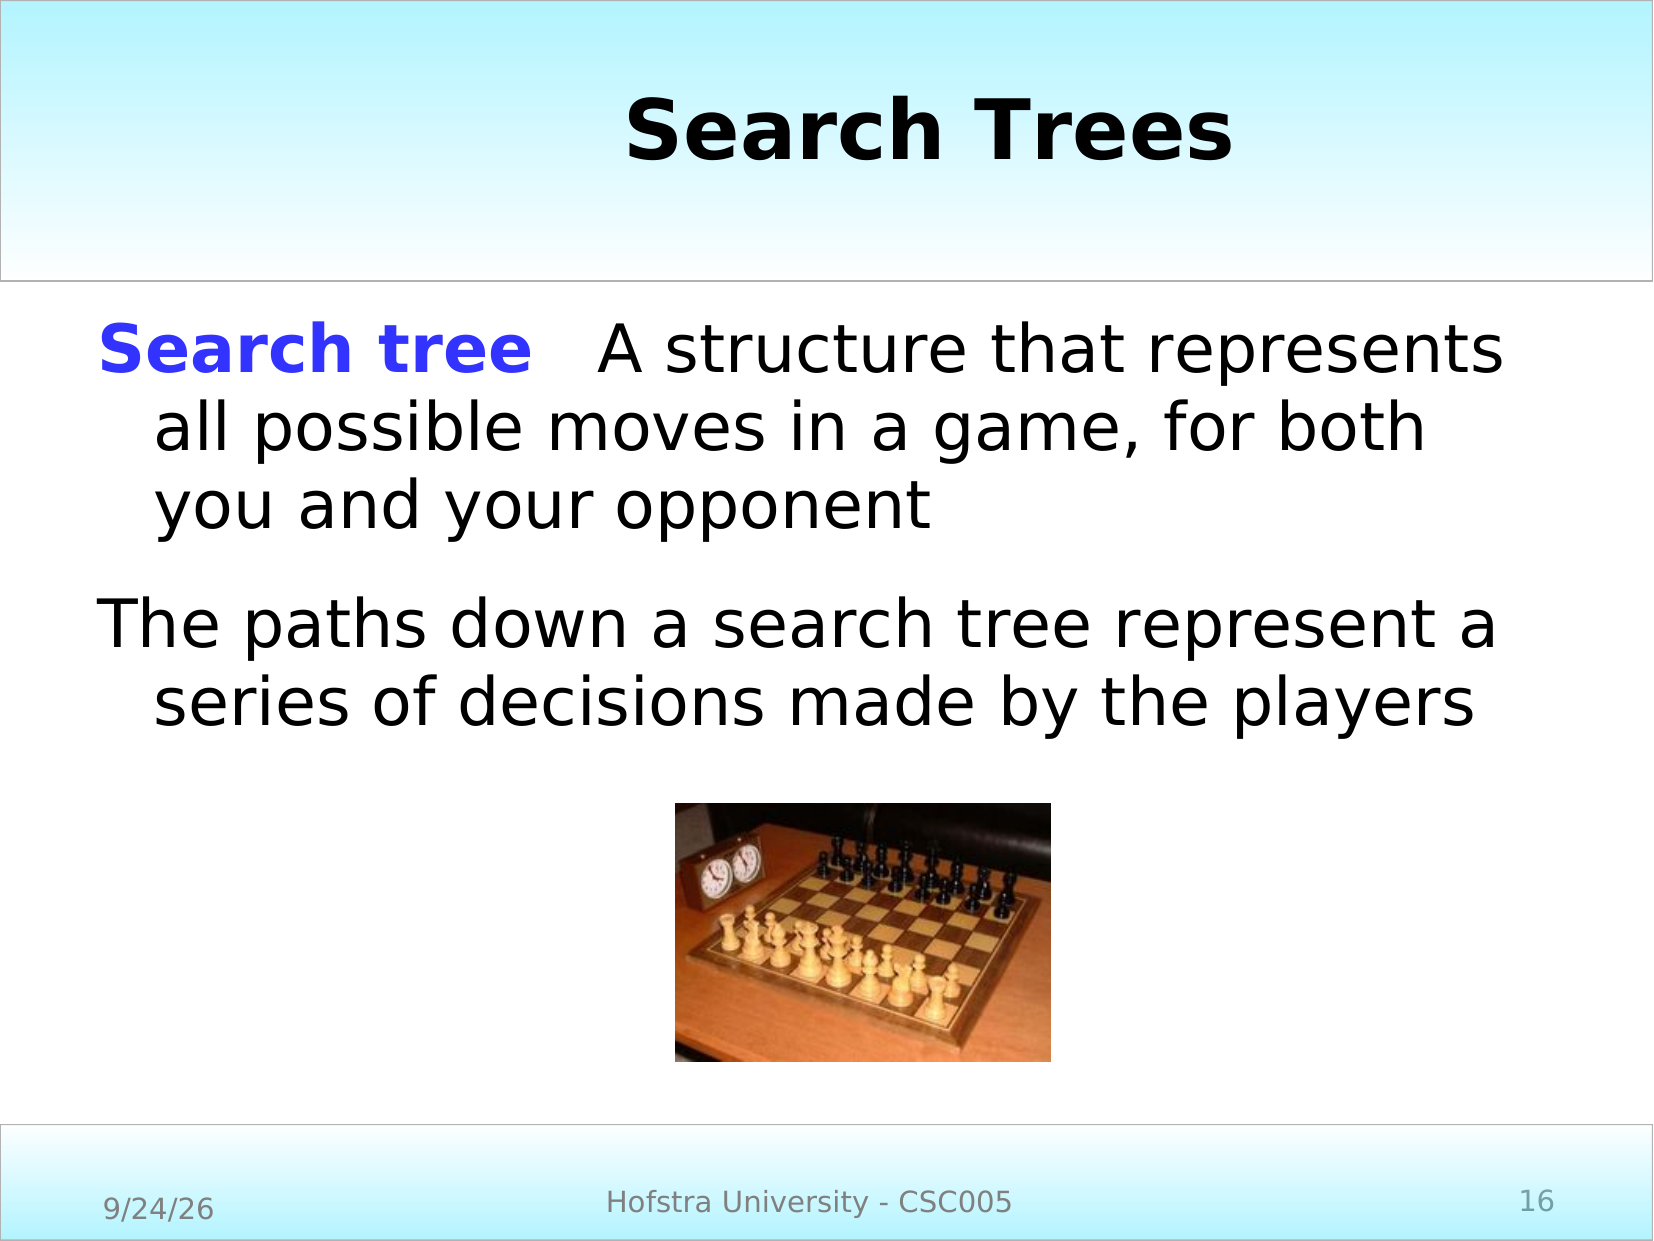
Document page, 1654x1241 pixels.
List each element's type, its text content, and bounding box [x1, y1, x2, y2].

title Search Trees [247, 27, 1612, 235]
list Search tree A structure that represents all possible moves in a game, for both you and your opponent The paths down a search tree represent a series of decisions made by the players [82, 303, 1571, 1131]
picture [675, 803, 1051, 1062]
